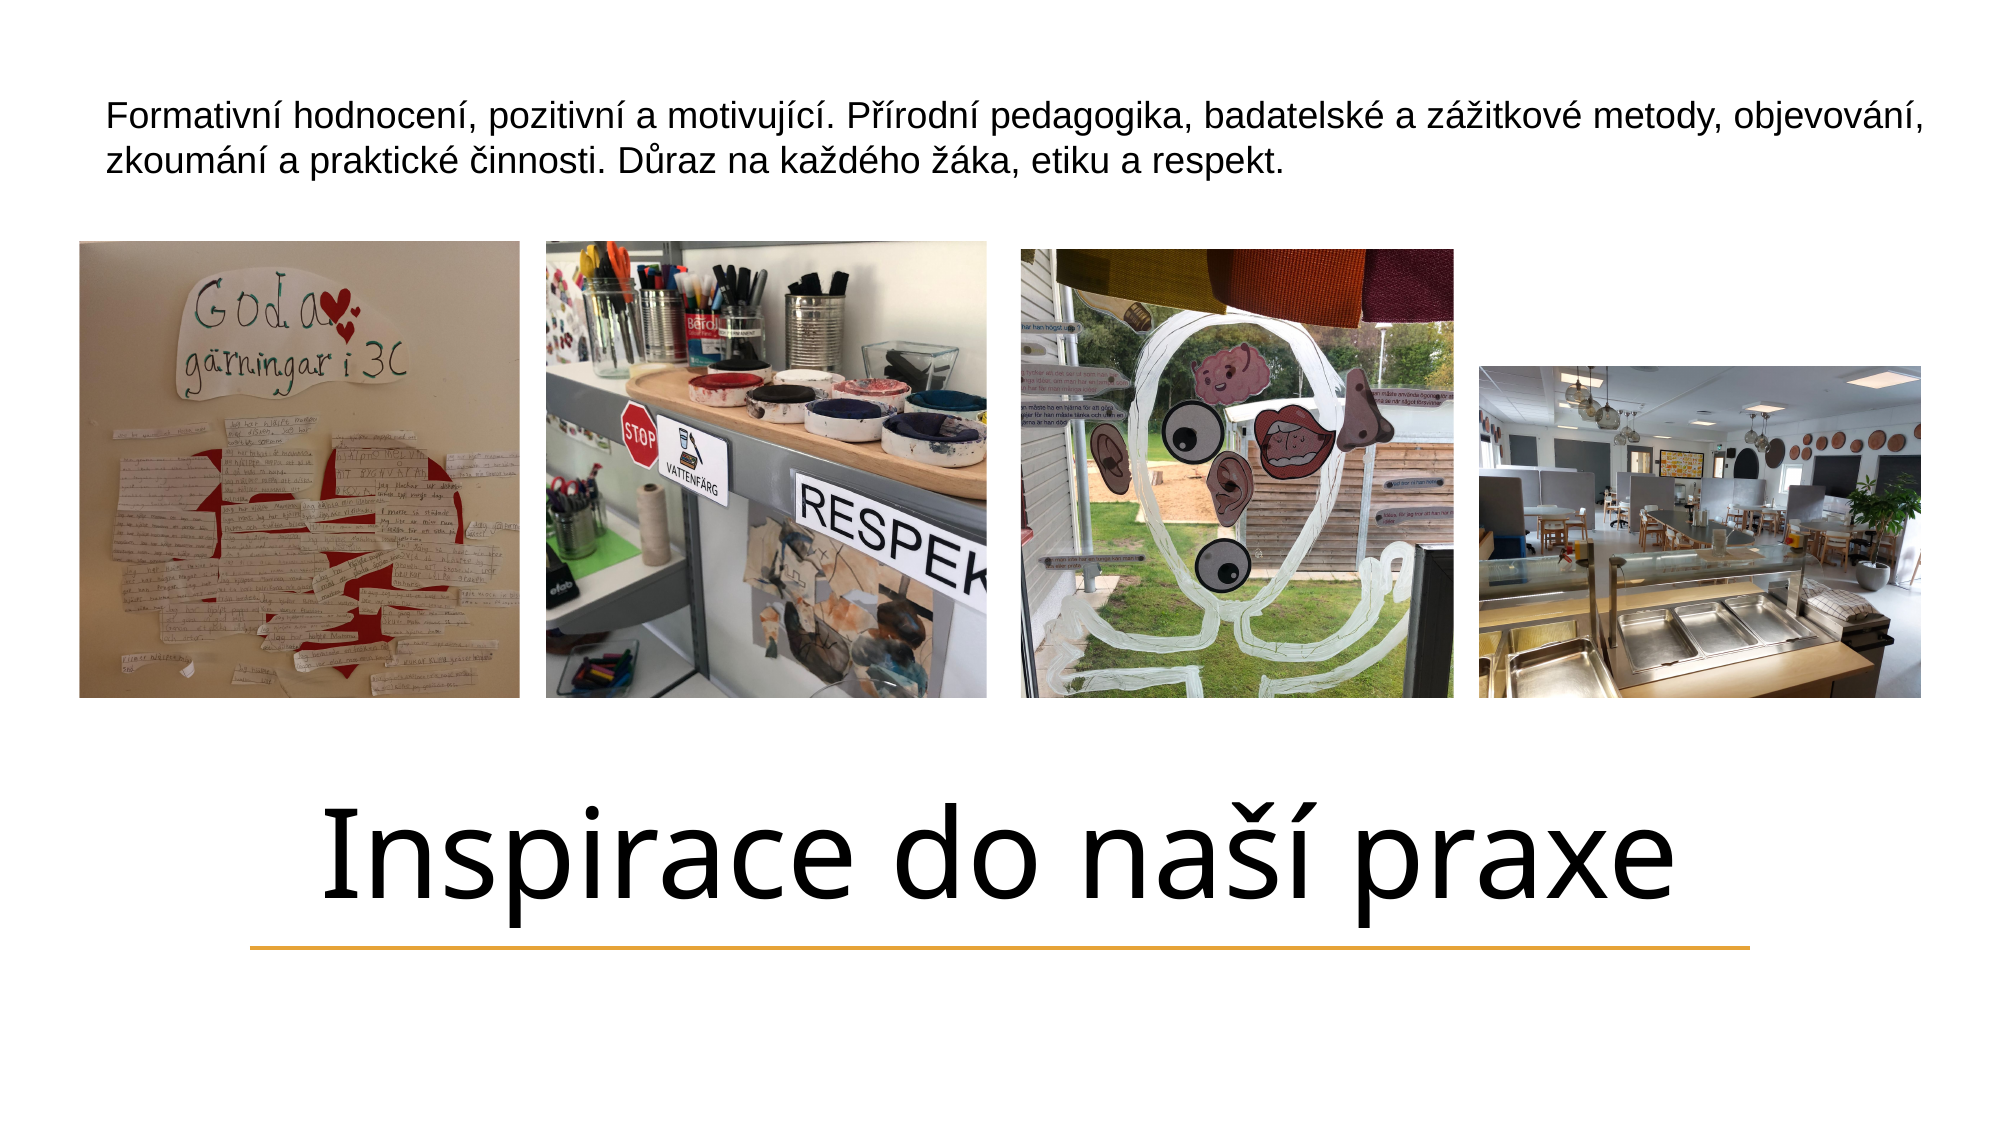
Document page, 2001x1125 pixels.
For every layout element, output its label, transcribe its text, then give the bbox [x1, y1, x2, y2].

picture [546, 241, 987, 698]
picture [1479, 366, 1921, 698]
picture [1020, 249, 1454, 698]
picture [79, 241, 520, 698]
text_box Formativní hodnocení, pozitivní a motivující. Přírodní pedagogika, badatelské a zážitkové metody, objevování, zkoumání a praktické činnosti. Důraz na každého žáka, etiku a respekt. [90, 83, 1961, 190]
text_box Inspirace do naší praxe [105, 749, 1895, 933]
